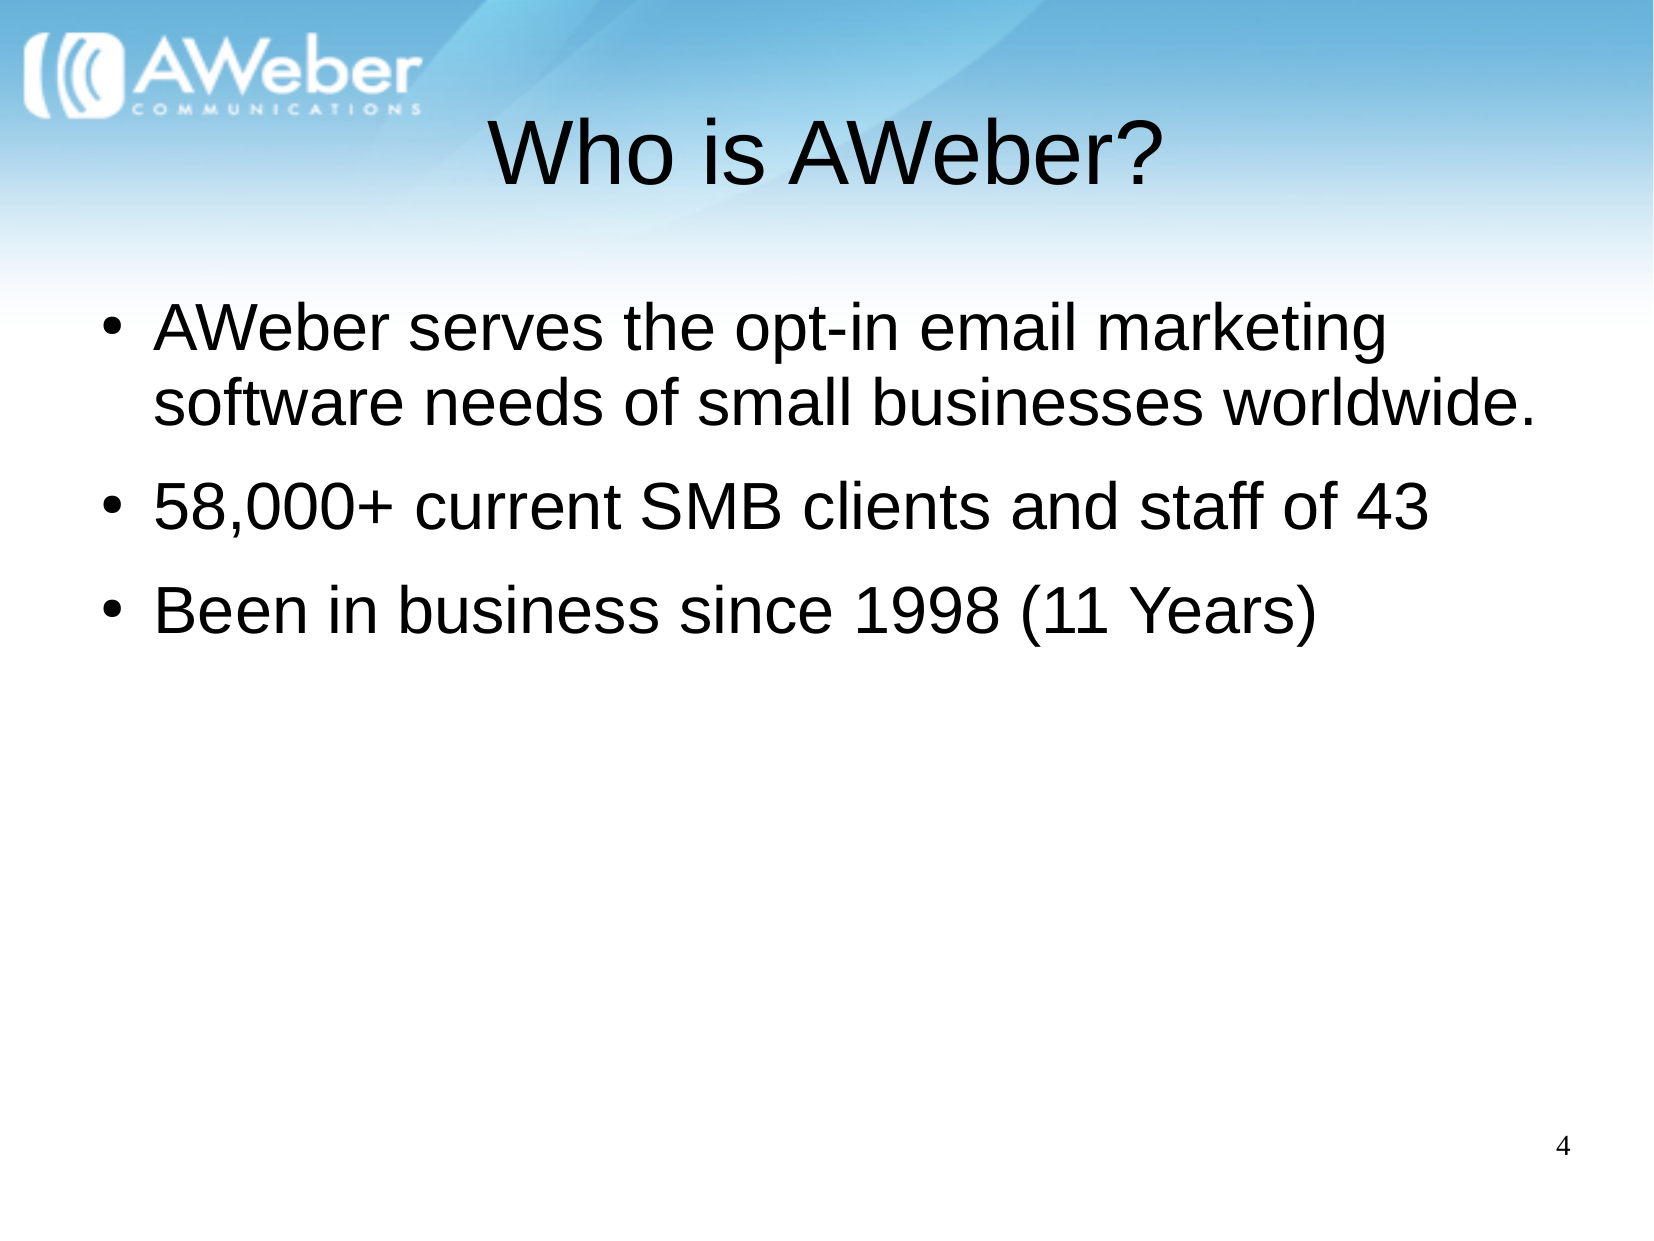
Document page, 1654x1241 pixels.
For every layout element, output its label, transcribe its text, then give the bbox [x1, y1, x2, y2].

title Who is AWeber? [82, 49, 1571, 257]
picture [0, 0, 1654, 376]
list AWeber serves the opt-in email marketing software needs of small businesses worldwide. 58,000+ current SMB clients and staff of 43 Been in business since 1998 (11 Years) [82, 290, 1571, 1109]
